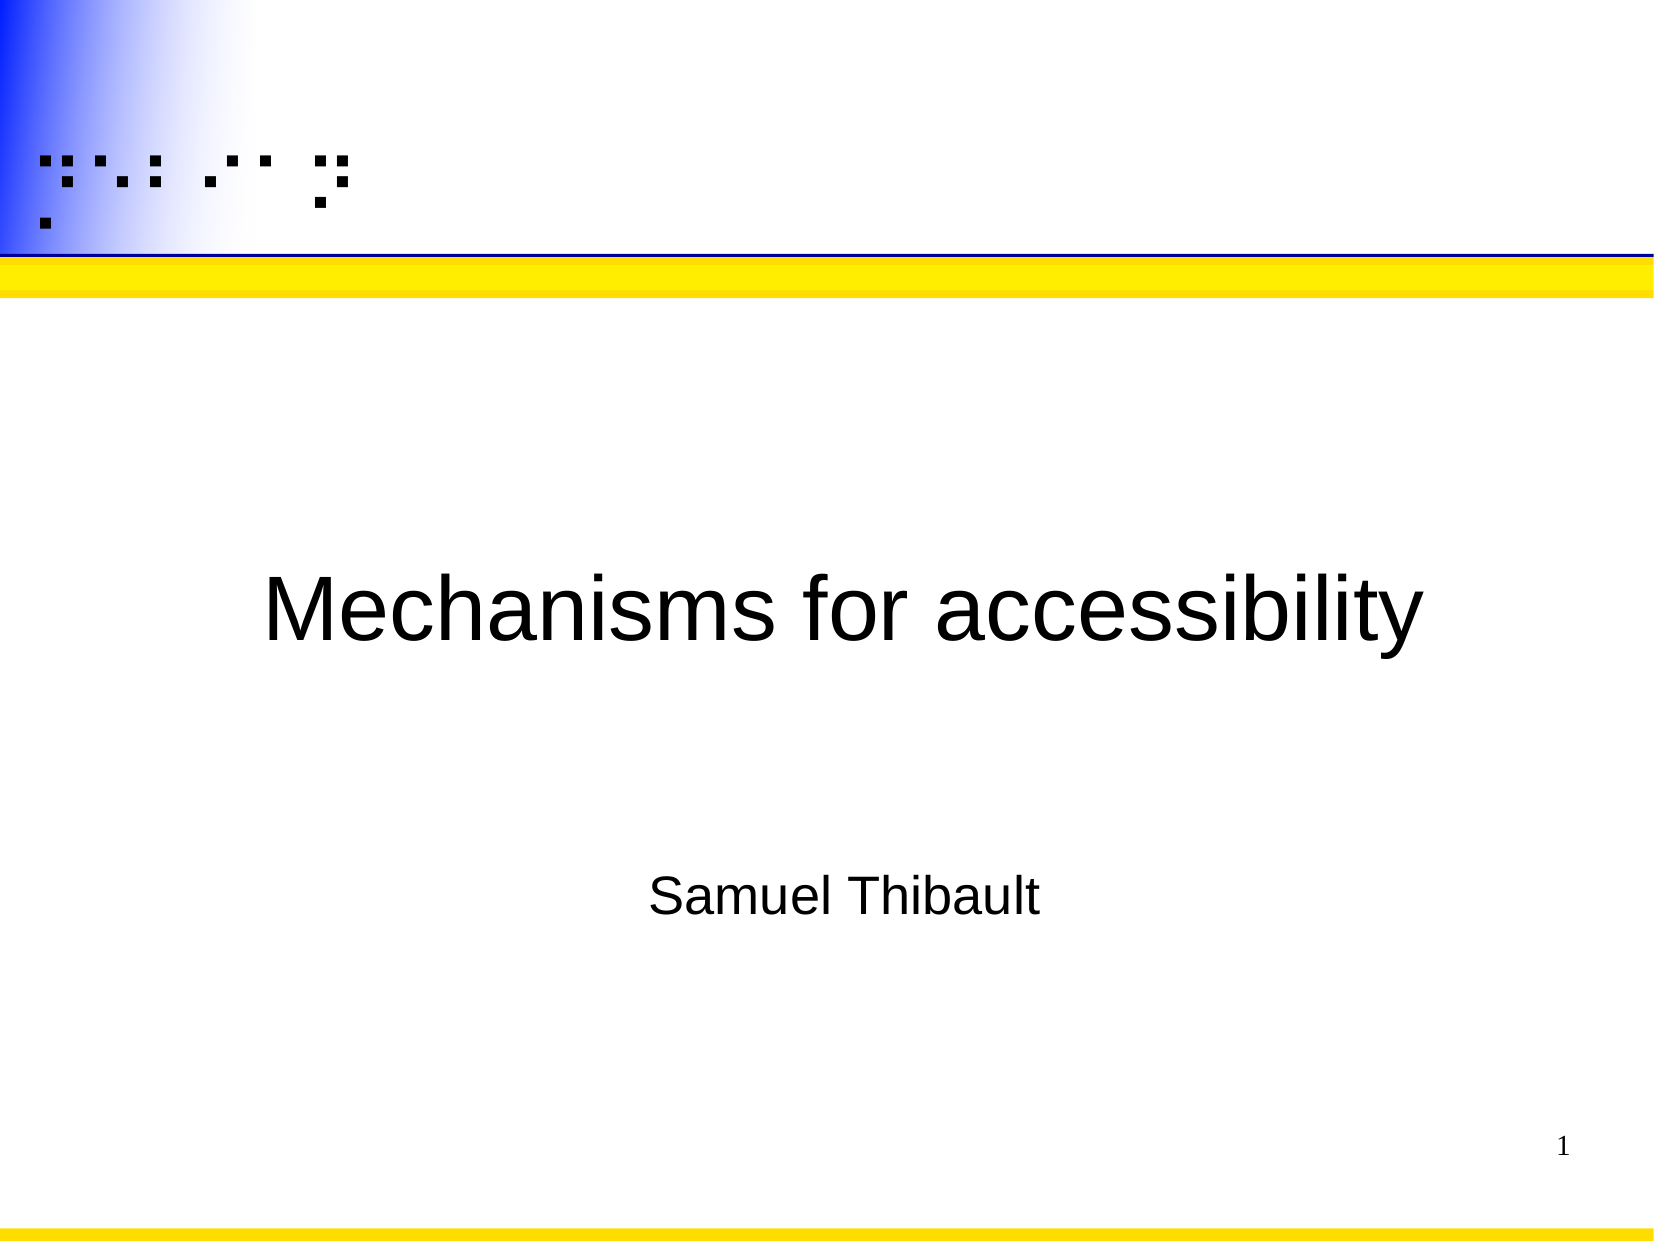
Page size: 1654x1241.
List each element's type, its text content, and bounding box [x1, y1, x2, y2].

subtitle Mechanisms for accessibility Samuel Thibault [82, 307, 1571, 1117]
